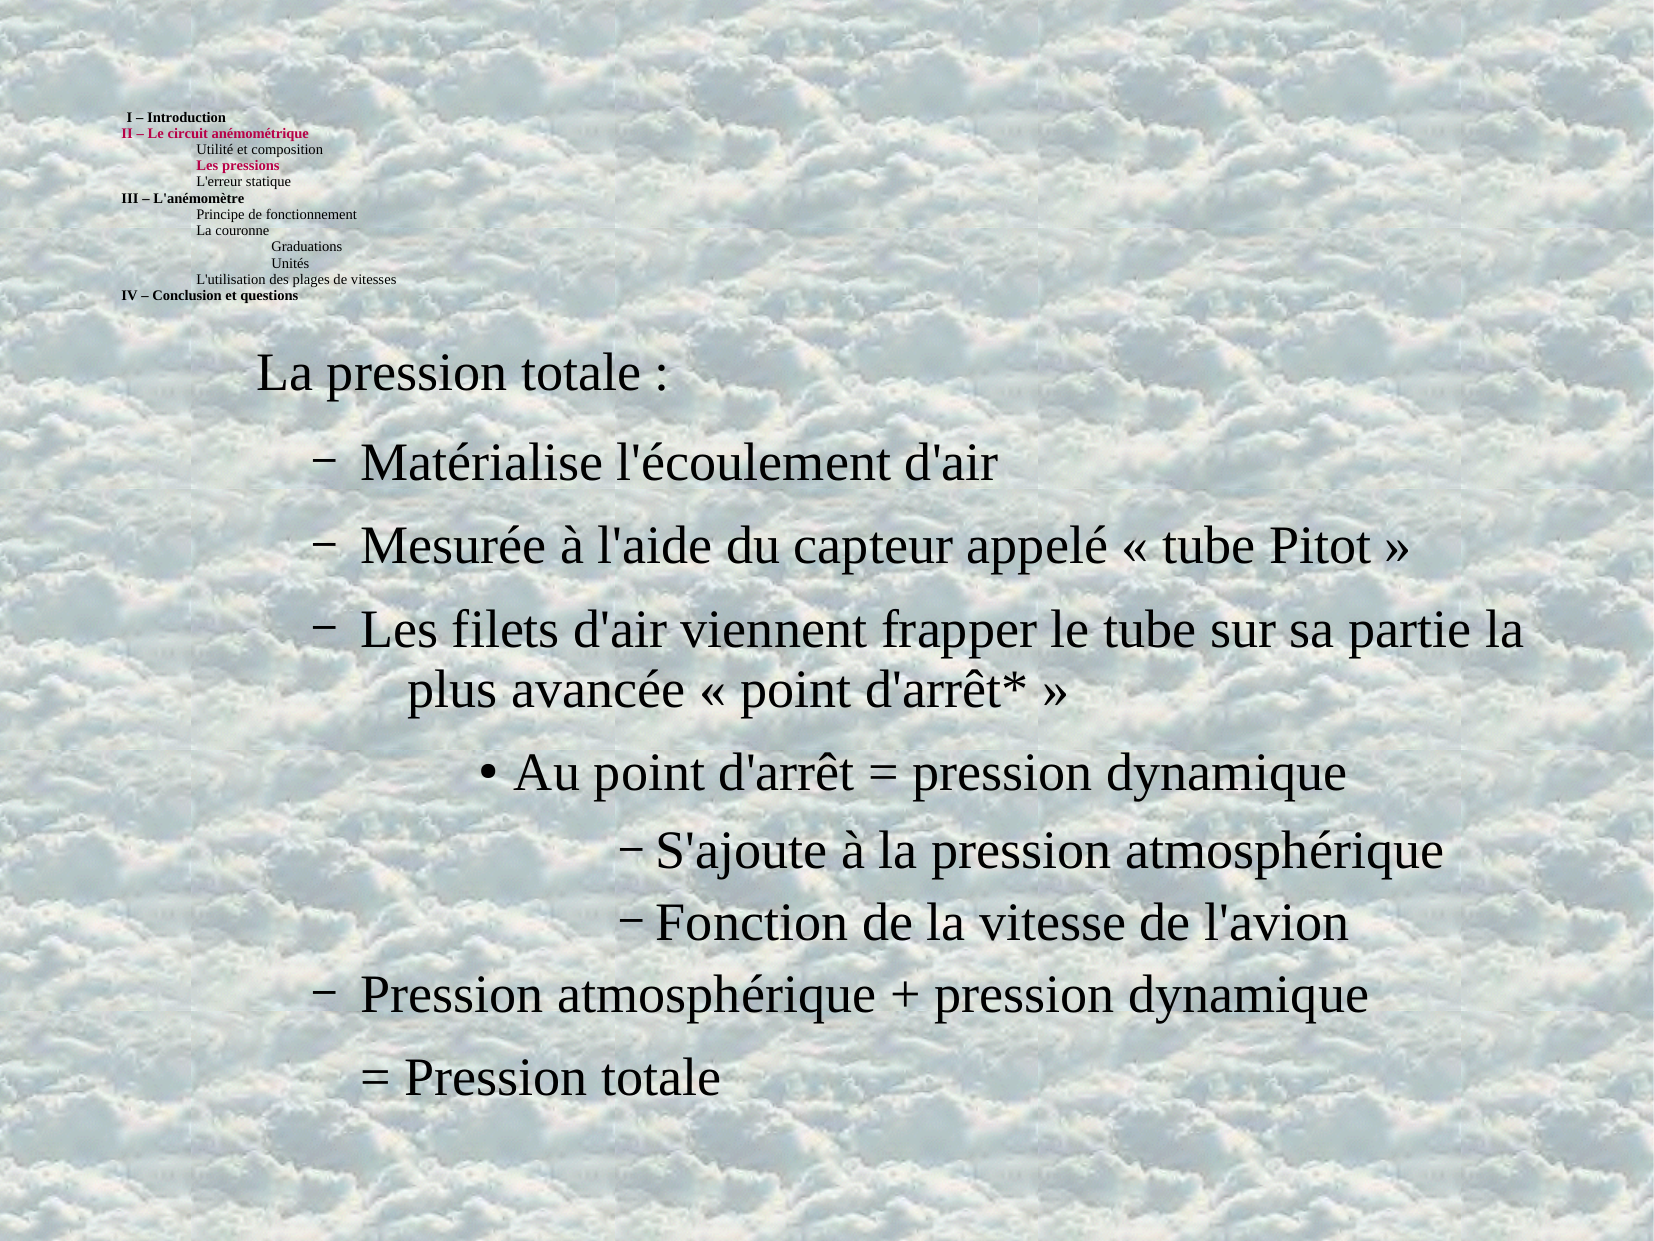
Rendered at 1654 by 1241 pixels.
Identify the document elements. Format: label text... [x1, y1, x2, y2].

list La pression totale : Matérialise l'écoulement d'air Mesurée à l'aide du capteur appelé « tube Pitot » Les filets d'air viennent frapper le tube sur sa partie la plus avancée « point d'arrêt* » Au point d'arrêt = pression dynamique S'ajoute à la pression atmosphérique Fonction de la vitesse de l'avion Pression atmosphérique + pression dynamique = Pression totale [124, 342, 1537, 1241]
picture [0, 0, 1654, 1241]
title I – Introduction II – Le circuit anémométrique Utilité et composition Les pressions L'erreur statique III – L'anémomètre Principe de fonctionnement La couronne Graduations Unités L'utilisation des plages de vitesses IV – Conclusion et questions [121, 102, 1534, 310]
